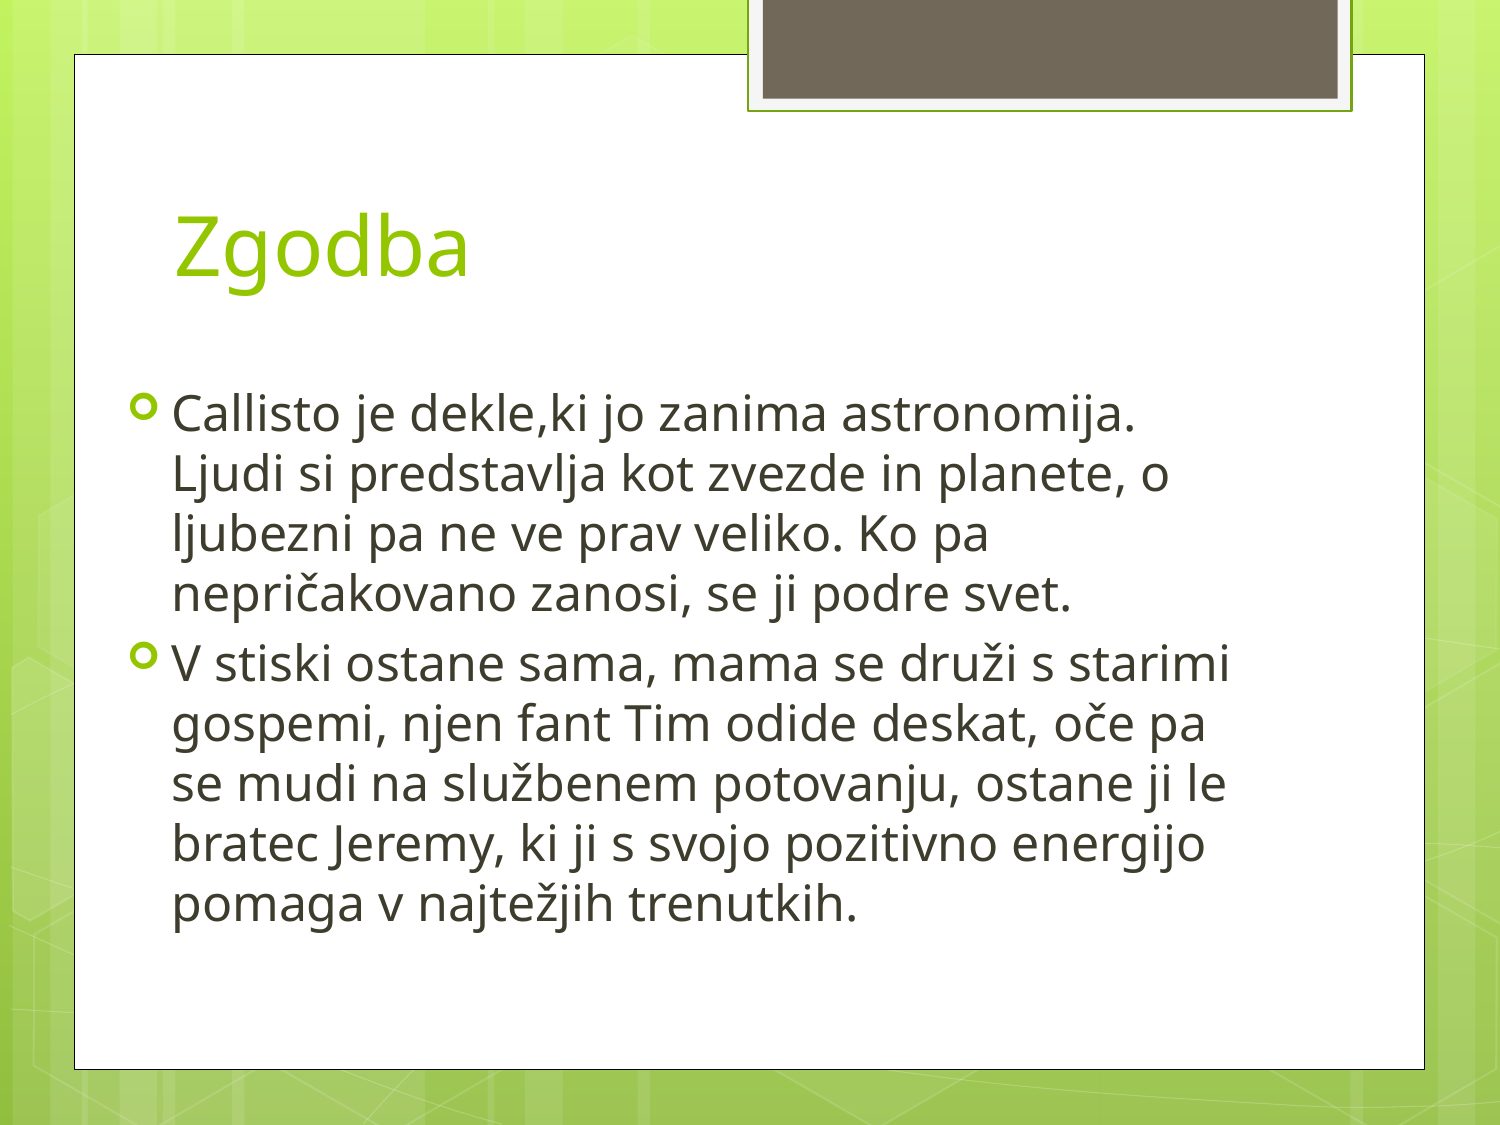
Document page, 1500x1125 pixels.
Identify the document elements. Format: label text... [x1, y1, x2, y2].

list Callisto je dekle,ki jo zanima astronomija. Ljudi si predstavlja kot zvezde in planete, o ljubezni pa ne ve prav veliko. Ko pa nepričakovano zanosi, se ji podre svet. V stiski ostane sama, mama se druži s starimi gospemi, njen fant Tim odide deskat, oče pa se mudi na službenem potovanju, ostane ji le bratec Jeremy, ki ji s svojo pozitivno energijo pomaga v najtežjih trenutkih. [100, 373, 1270, 1004]
title Zgodba [159, 113, 1312, 302]
